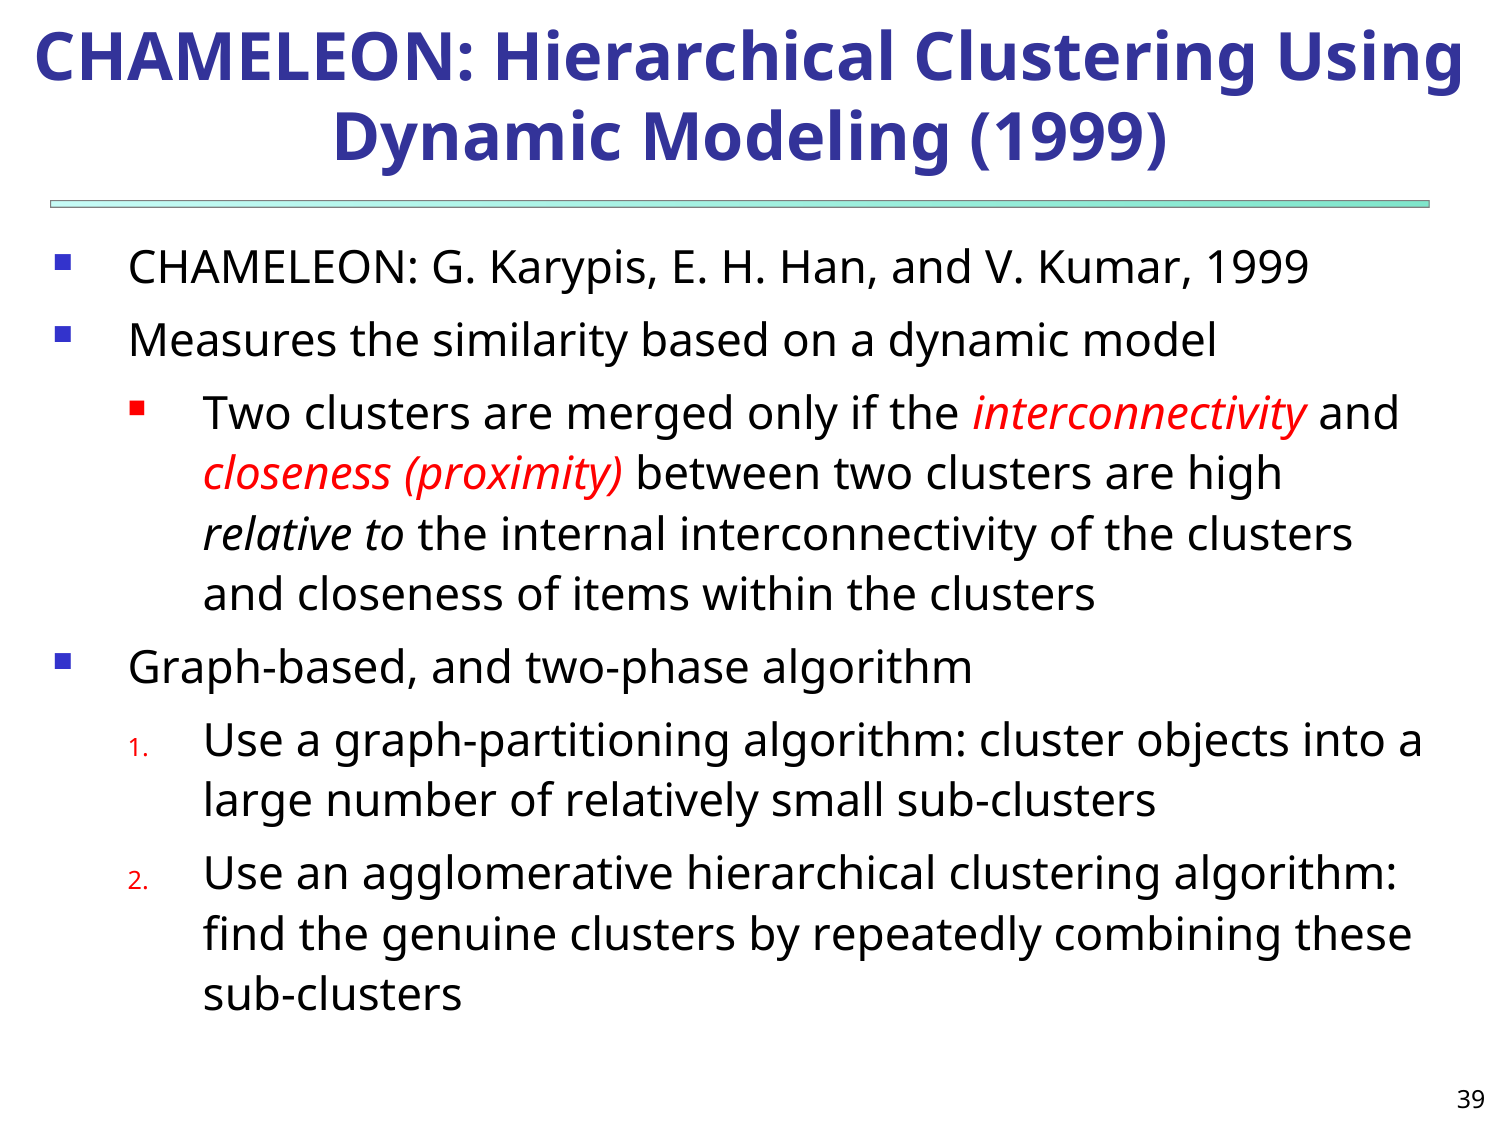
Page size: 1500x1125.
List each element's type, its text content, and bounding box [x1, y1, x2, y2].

text_box <number> [1187, 1062, 1500, 1125]
list CHAMELEON: G. Karypis, E. H. Han, and V. Kumar, 1999 Measures the similarity based on a dynamic model Two clusters are merged only if the interconnectivity and closeness (proximity) between two clusters are high relative to the internal interconnectivity of the clusters and closeness of items within the clusters Graph-based, and two-phase algorithm Use a graph-partitioning algorithm: cluster objects into a large number of relatively small sub-clusters Use an agglomerative hierarchical clustering algorithm: find the genuine clusters by repeatedly combining these sub-clusters [37, 224, 1450, 1088]
title CHAMELEON: Hierarchical Clustering Using Dynamic Modeling (1999) [0, 6, 1500, 182]
